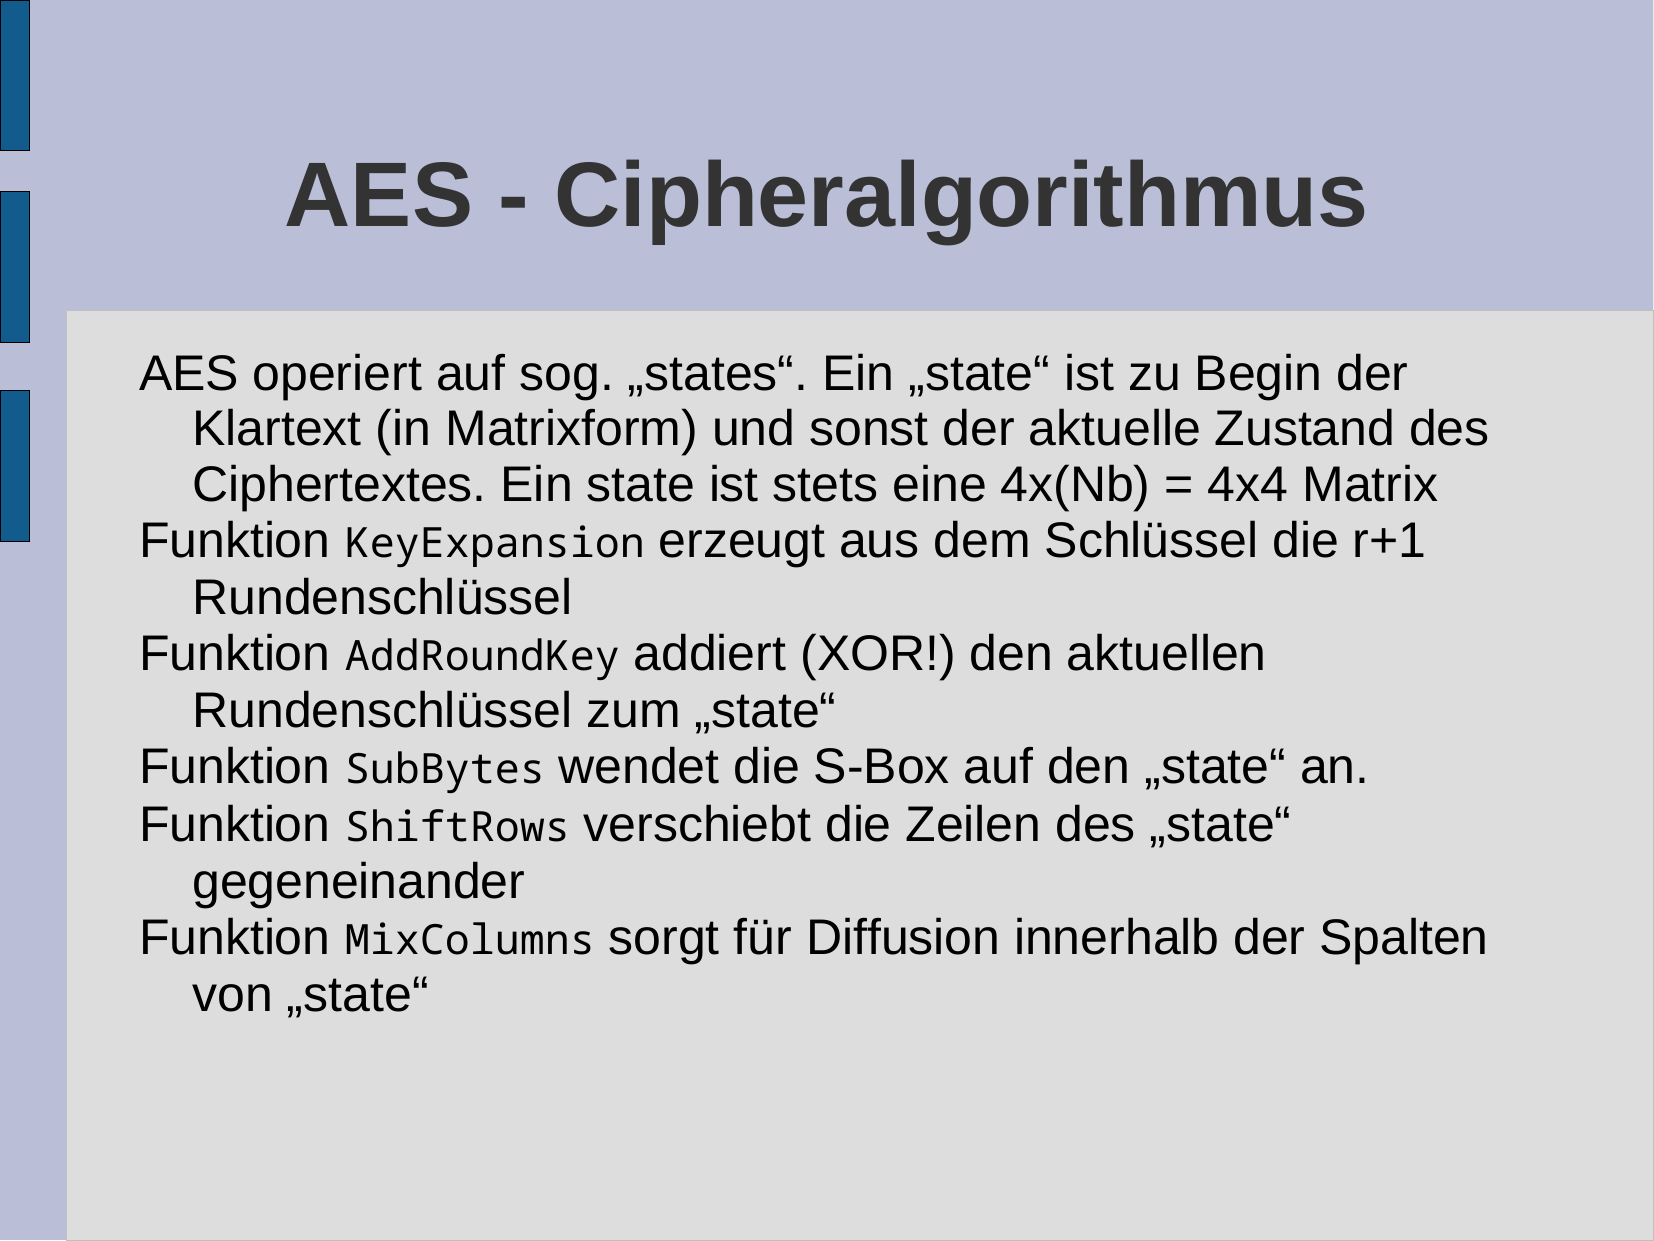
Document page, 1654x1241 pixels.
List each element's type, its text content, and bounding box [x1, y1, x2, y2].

title AES - Cipheralgorithmus [121, 91, 1534, 299]
list AES operiert auf sog. „states“. Ein „state“ ist zu Begin der Klartext (in Matrixform) und sonst der aktuelle Zustand des Ciphertextes. Ein state ist stets eine 4x(Nb) = 4x4 Matrix Funktion KeyExpansion erzeugt aus dem Schlüssel die r+1 Rundenschlüssel Funktion AddRoundKey addiert (XOR!) den aktuellen Rundenschlüssel zum „state“ Funktion SubBytes wendet die S-Box auf den „state“ an. Funktion ShiftRows verschiebt die Zeilen des „state“ gegeneinander Funktion MixColumns sorgt für Diffusion innerhalb der Spalten von „state“ [121, 344, 1534, 1127]
